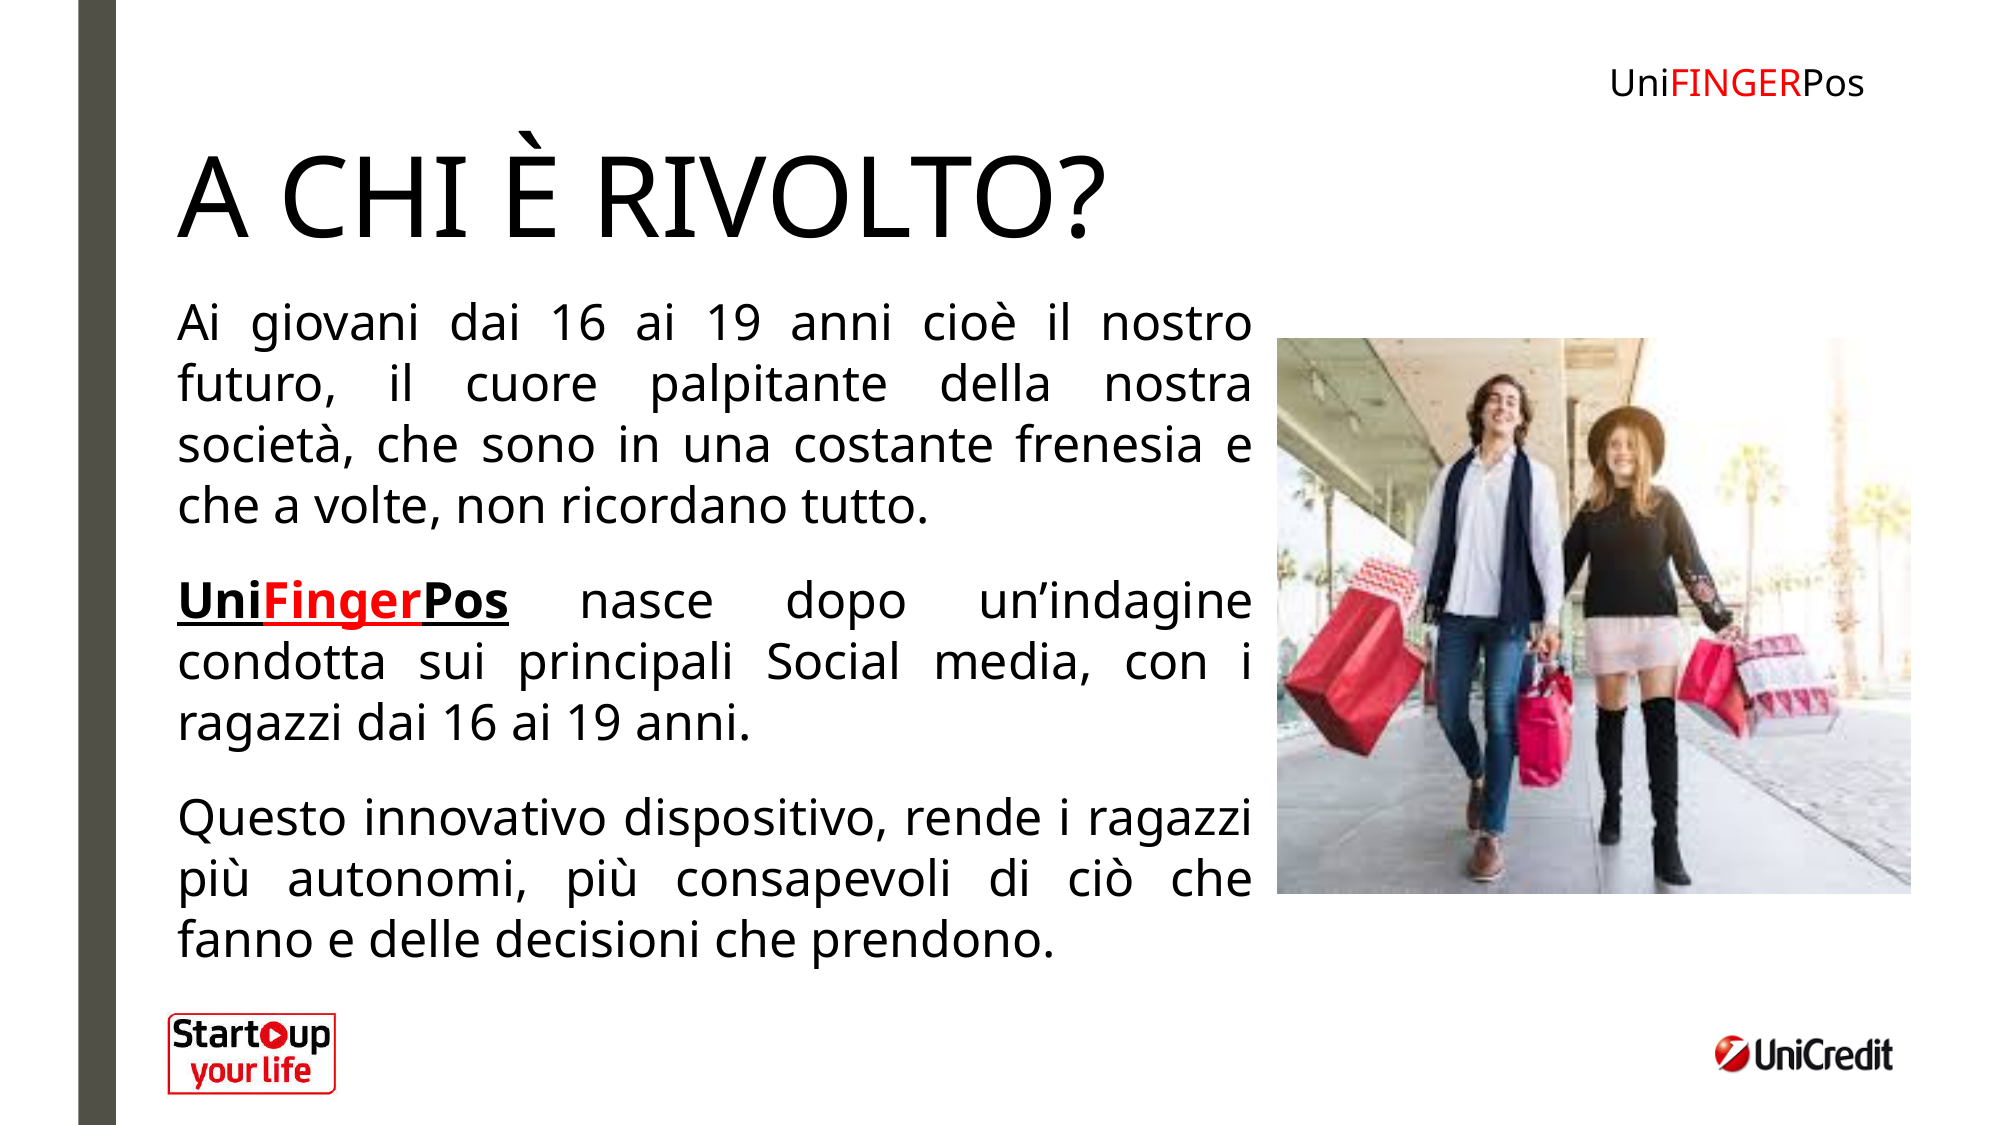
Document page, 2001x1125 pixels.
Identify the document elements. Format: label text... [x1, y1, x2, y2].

picture [1277, 338, 1911, 894]
picture [1709, 1022, 1901, 1085]
list Ai giovani dai 16 ai 19 anni cioè il nostro futuro, il cuore palpitante della nostra società, che sono in una costante frenesia e che a volte, non ricordano tutto. UniFingerPos nasce dopo un’indagine condotta sui principali Social media, con i ragazzi dai 16 ai 19 anni. Questo innovativo dispositivo, rende i ragazzi più autonomi, più consapevoli di ciò che fanno e delle decisioni che prendono. [161, 281, 1270, 870]
text_box UniFINGERPos [1594, 51, 1929, 112]
title A CHI È RIVOLTO? [161, 114, 1737, 289]
picture [161, 1007, 343, 1100]
